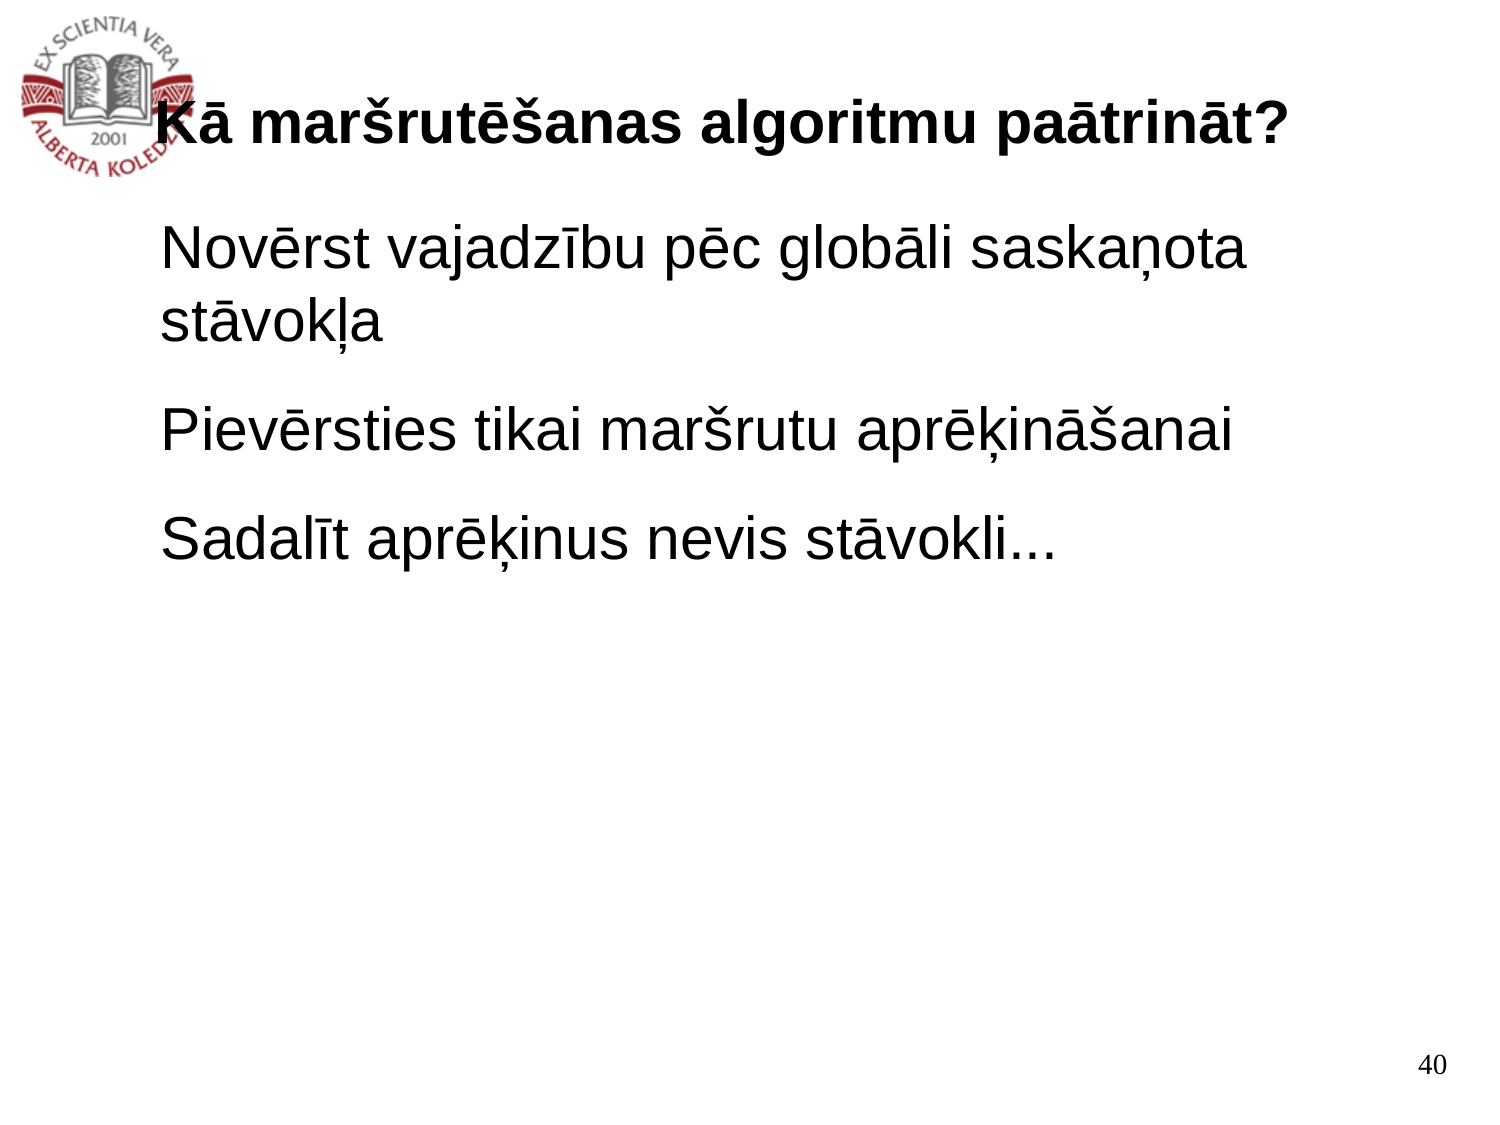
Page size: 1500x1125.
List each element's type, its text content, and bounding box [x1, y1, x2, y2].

text_box <skaitlis> [1312, 1037, 1463, 1101]
picture [21, 16, 194, 177]
title Kā maršrutēšanas algoritmu paātrināt? [50, 62, 1374, 175]
list Novērst vajadzību pēc globāli saskaņota stāvokļa Pievērsties tikai maršrutu aprēķināšanai Sadalīt aprēķinus nevis stāvokli... [74, 200, 1463, 1101]
